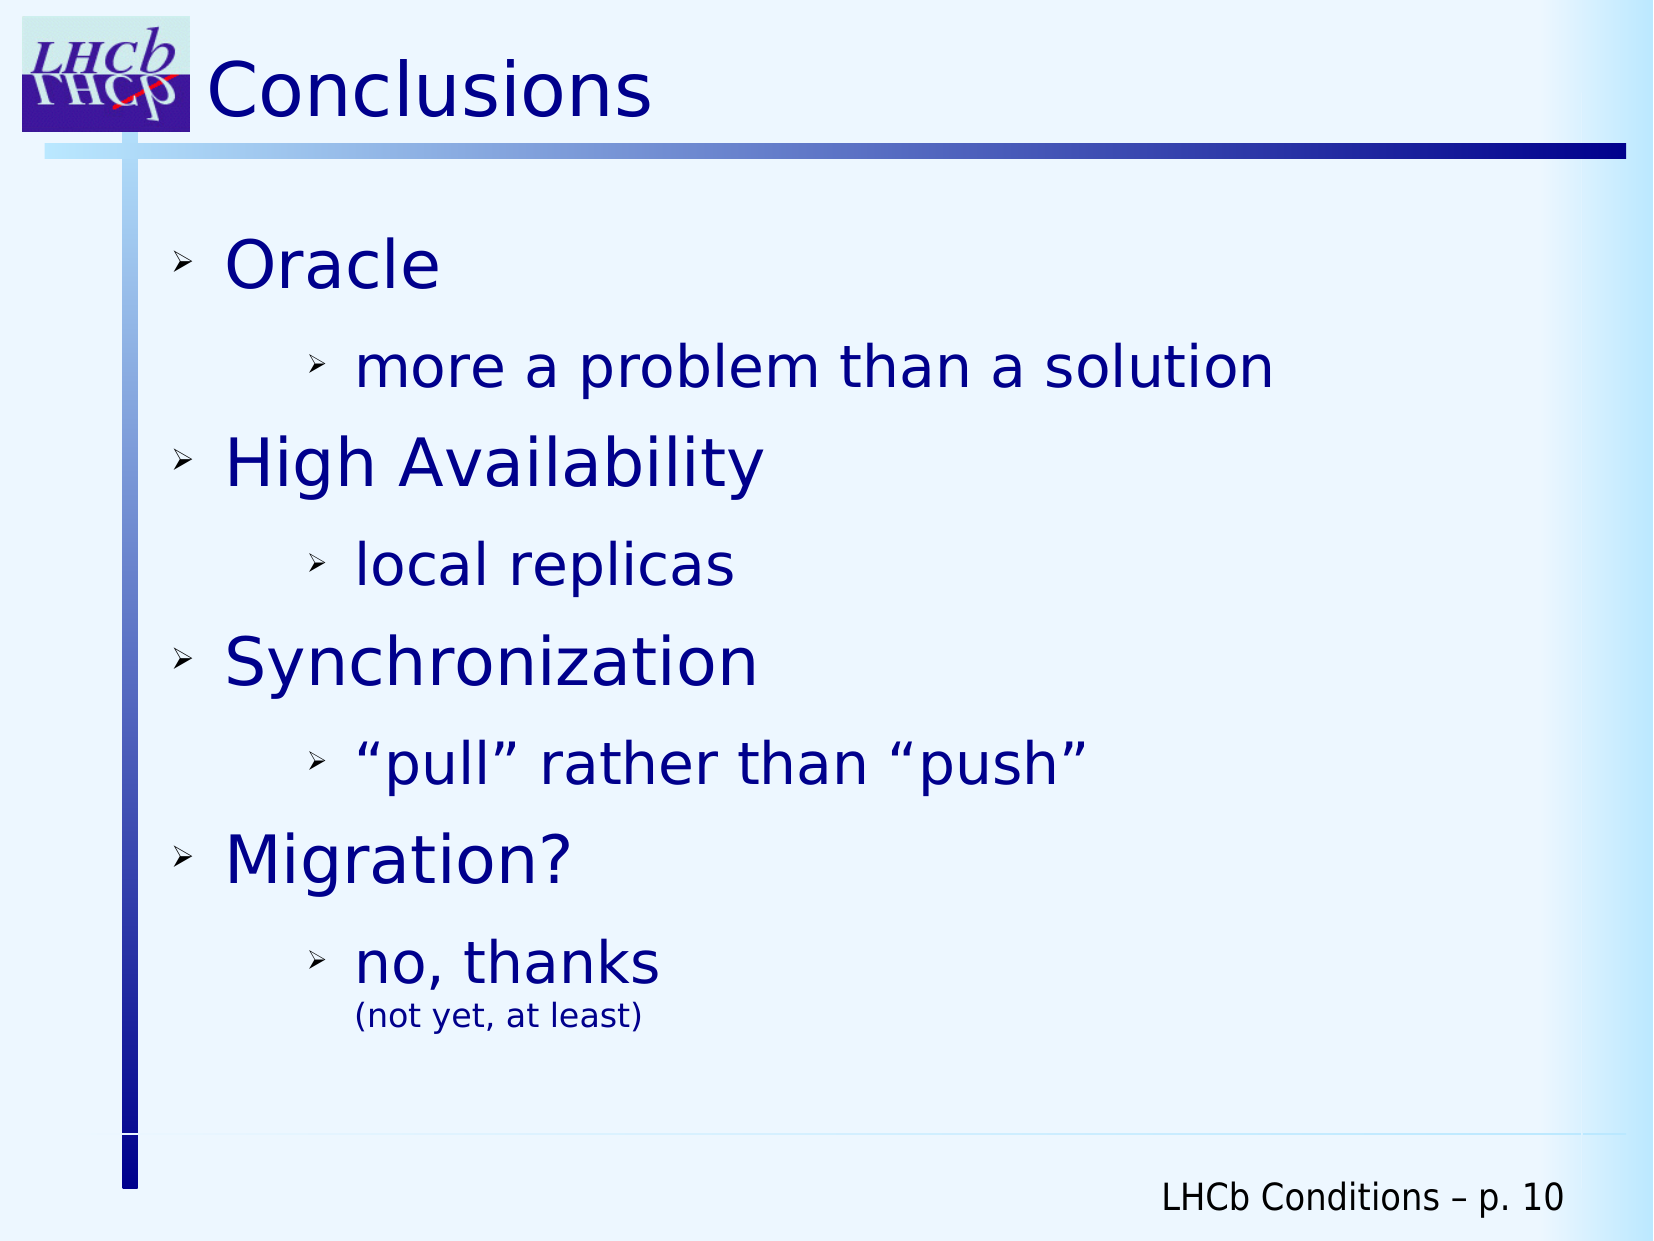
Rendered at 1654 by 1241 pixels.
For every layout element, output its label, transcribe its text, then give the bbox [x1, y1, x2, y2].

picture [22, 16, 190, 132]
title Conclusions [206, 0, 1582, 182]
list Oracle more a problem than a solution High Availability local replicas Synchronization “pull” rather than “push” Migration? no, thanks (not yet, at least) [153, 226, 1533, 1095]
